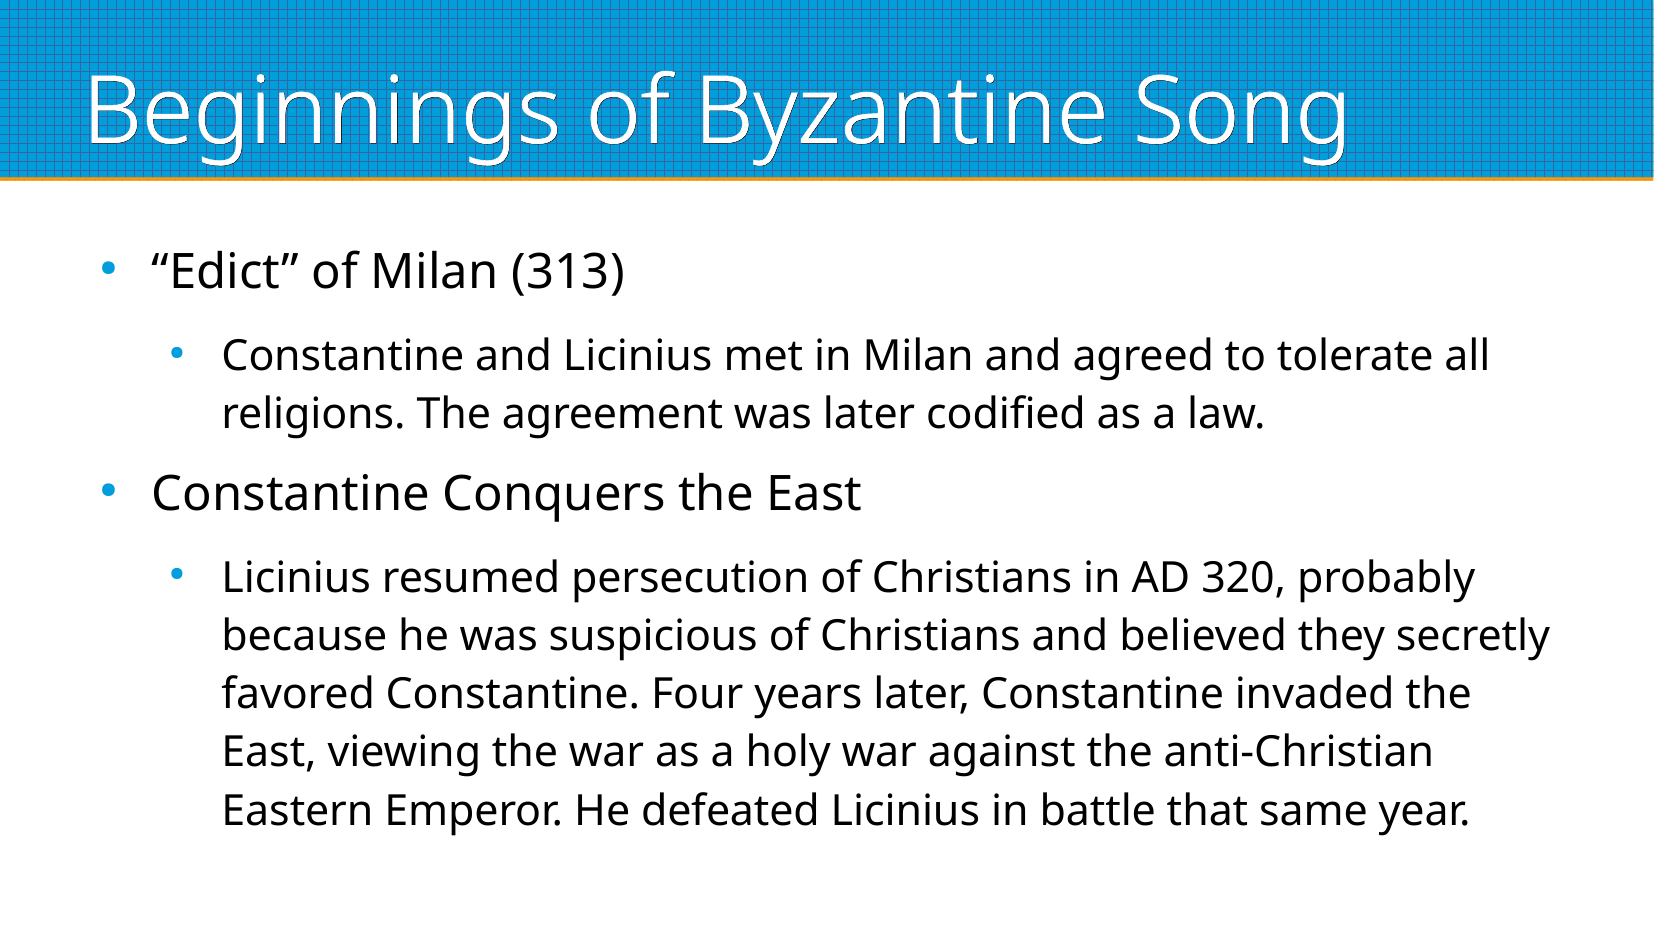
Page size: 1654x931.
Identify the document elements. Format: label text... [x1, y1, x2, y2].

title Beginnings of Byzantine Song [82, 14, 1571, 171]
list “Edict” of Milan (313) Constantine and Licinius met in Milan and agreed to tolerate all religions. The agreement was later codified as a law. Constantine Conquers the East Licinius resumed persecution of Christians in AD 320, probably because he was suspicious of Christians and believed they secretly favored Constantine. Four years later, Constantine invaded the East, viewing the war as a holy war against the anti-Christian Eastern Emperor. He defeated Licinius in battle that same year. [82, 236, 1563, 863]
